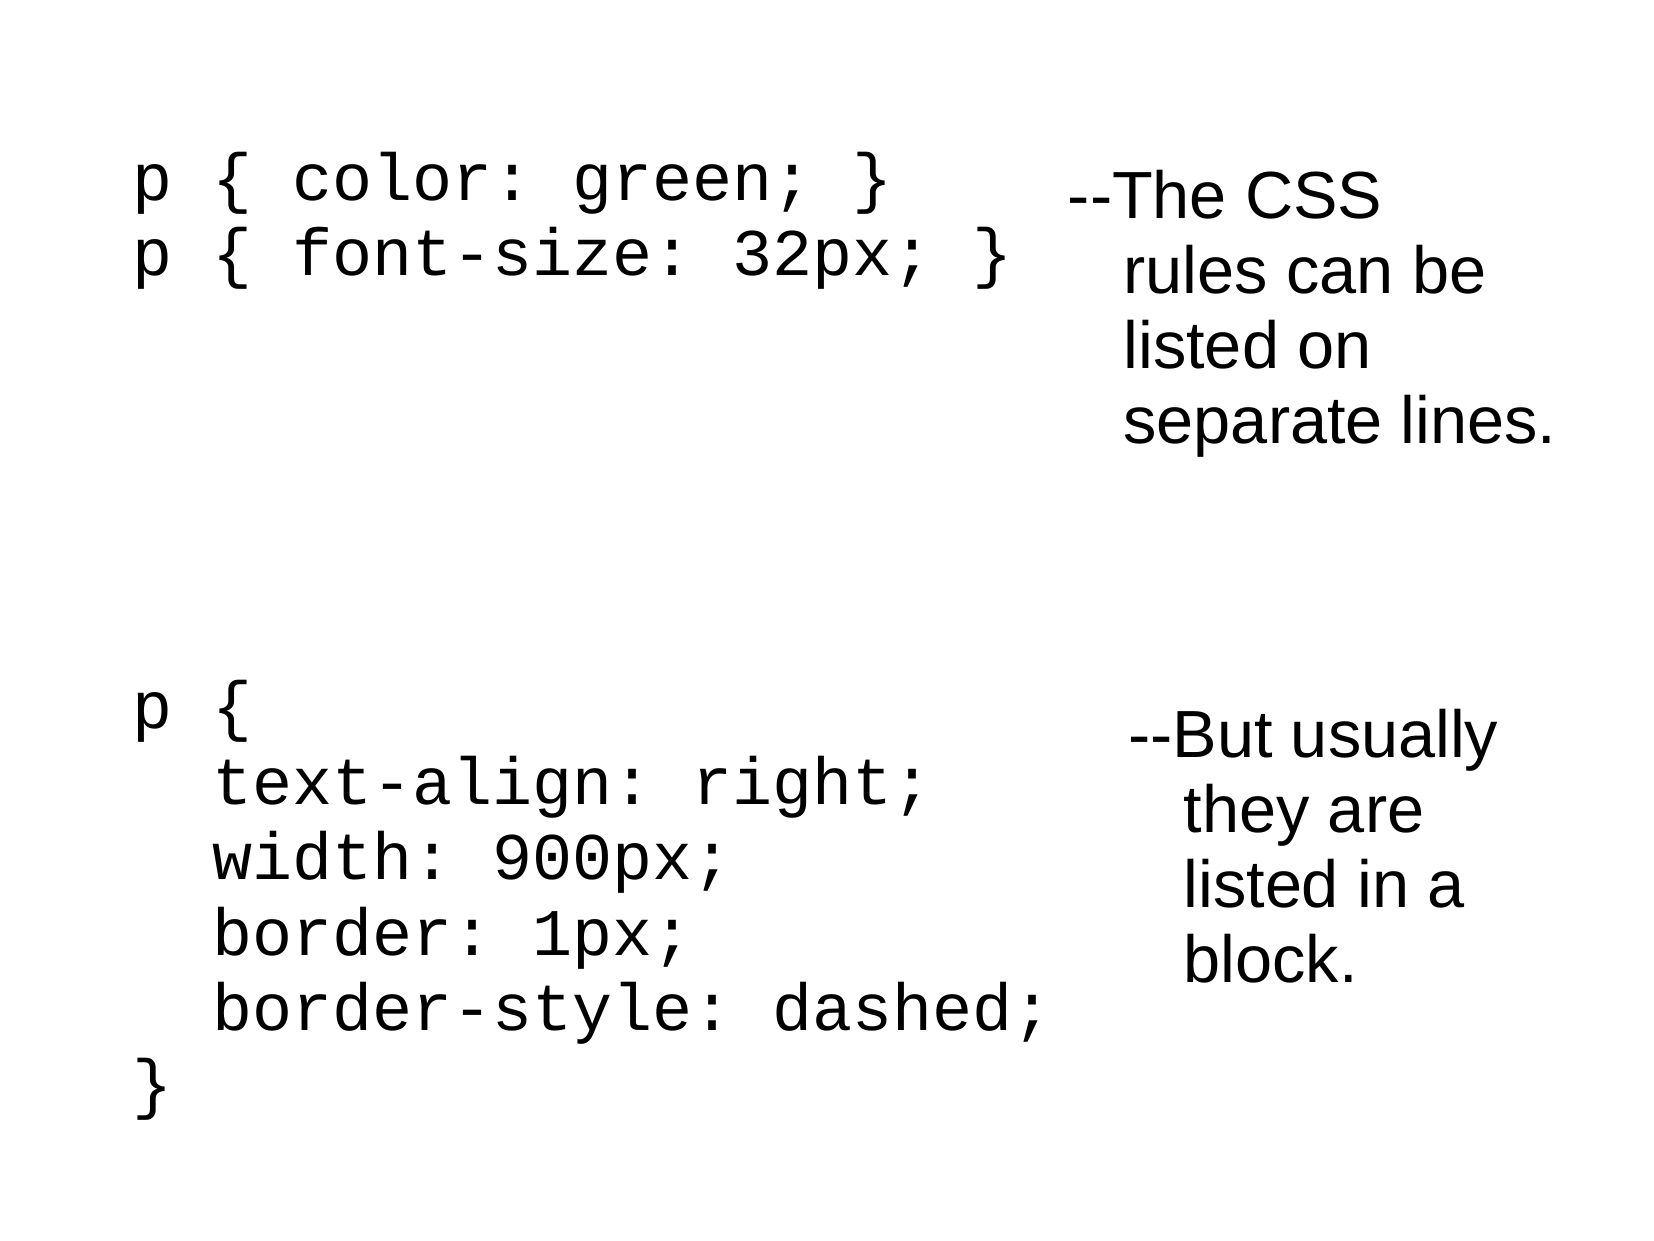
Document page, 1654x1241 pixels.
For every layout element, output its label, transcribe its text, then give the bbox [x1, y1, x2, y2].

text_box p { color: green; } p { font-size: 32px; } p { text-align: right; width: 900px; border: 1px; border-style: dashed; } [117, 137, 1093, 1241]
text_box --But usually they are listed in a block. [1113, 690, 1654, 1078]
text_box --The CSS rules can be listed on separate lines. [1093, 150, 1594, 539]
